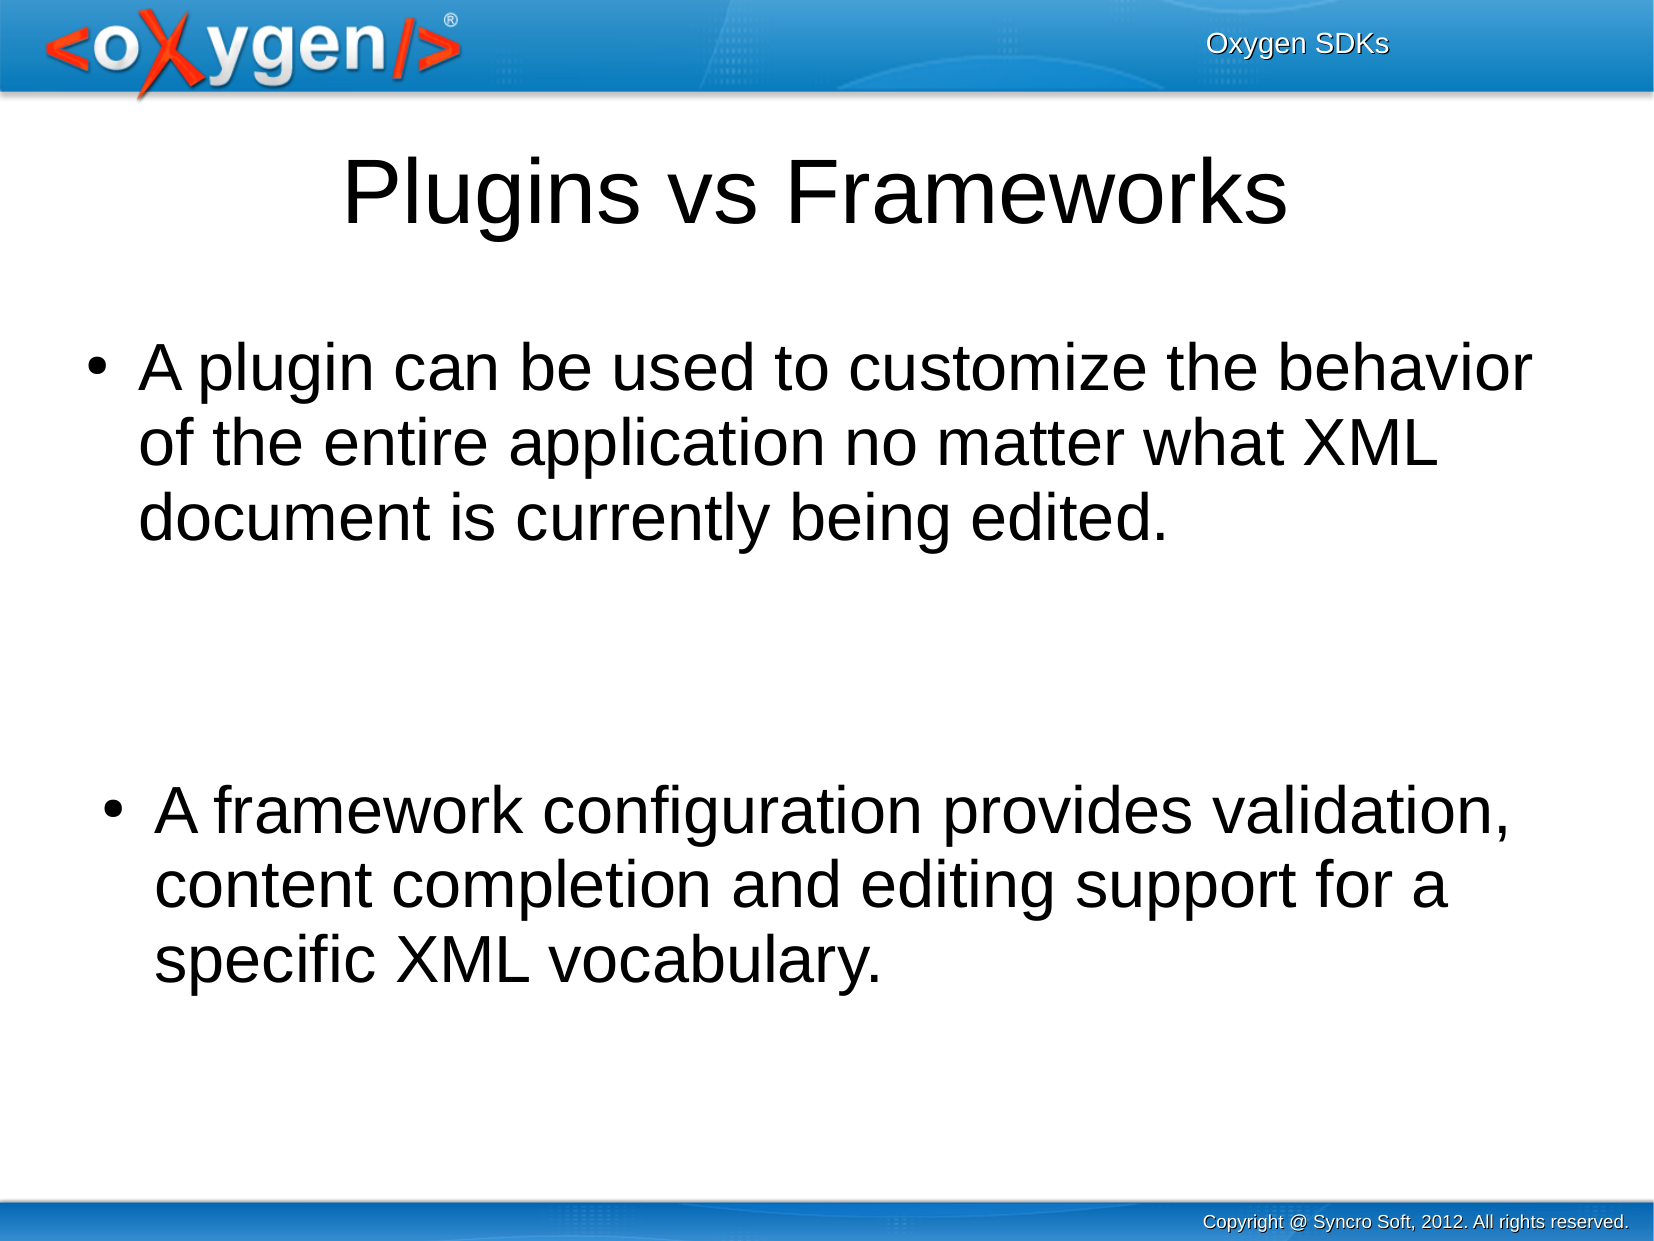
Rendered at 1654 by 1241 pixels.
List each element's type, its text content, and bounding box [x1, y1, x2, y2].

title Plugins vs Frameworks [82, 78, 1550, 304]
list A plugin can be used to customize the behavior of the entire application no matter what XML document is currently being edited. [67, 330, 1545, 555]
picture [0, 1195, 1654, 1241]
list A framework configuration provides validation, content completion and editing support for a specific XML vocabulary. [83, 772, 1561, 998]
picture [0, 0, 1654, 109]
